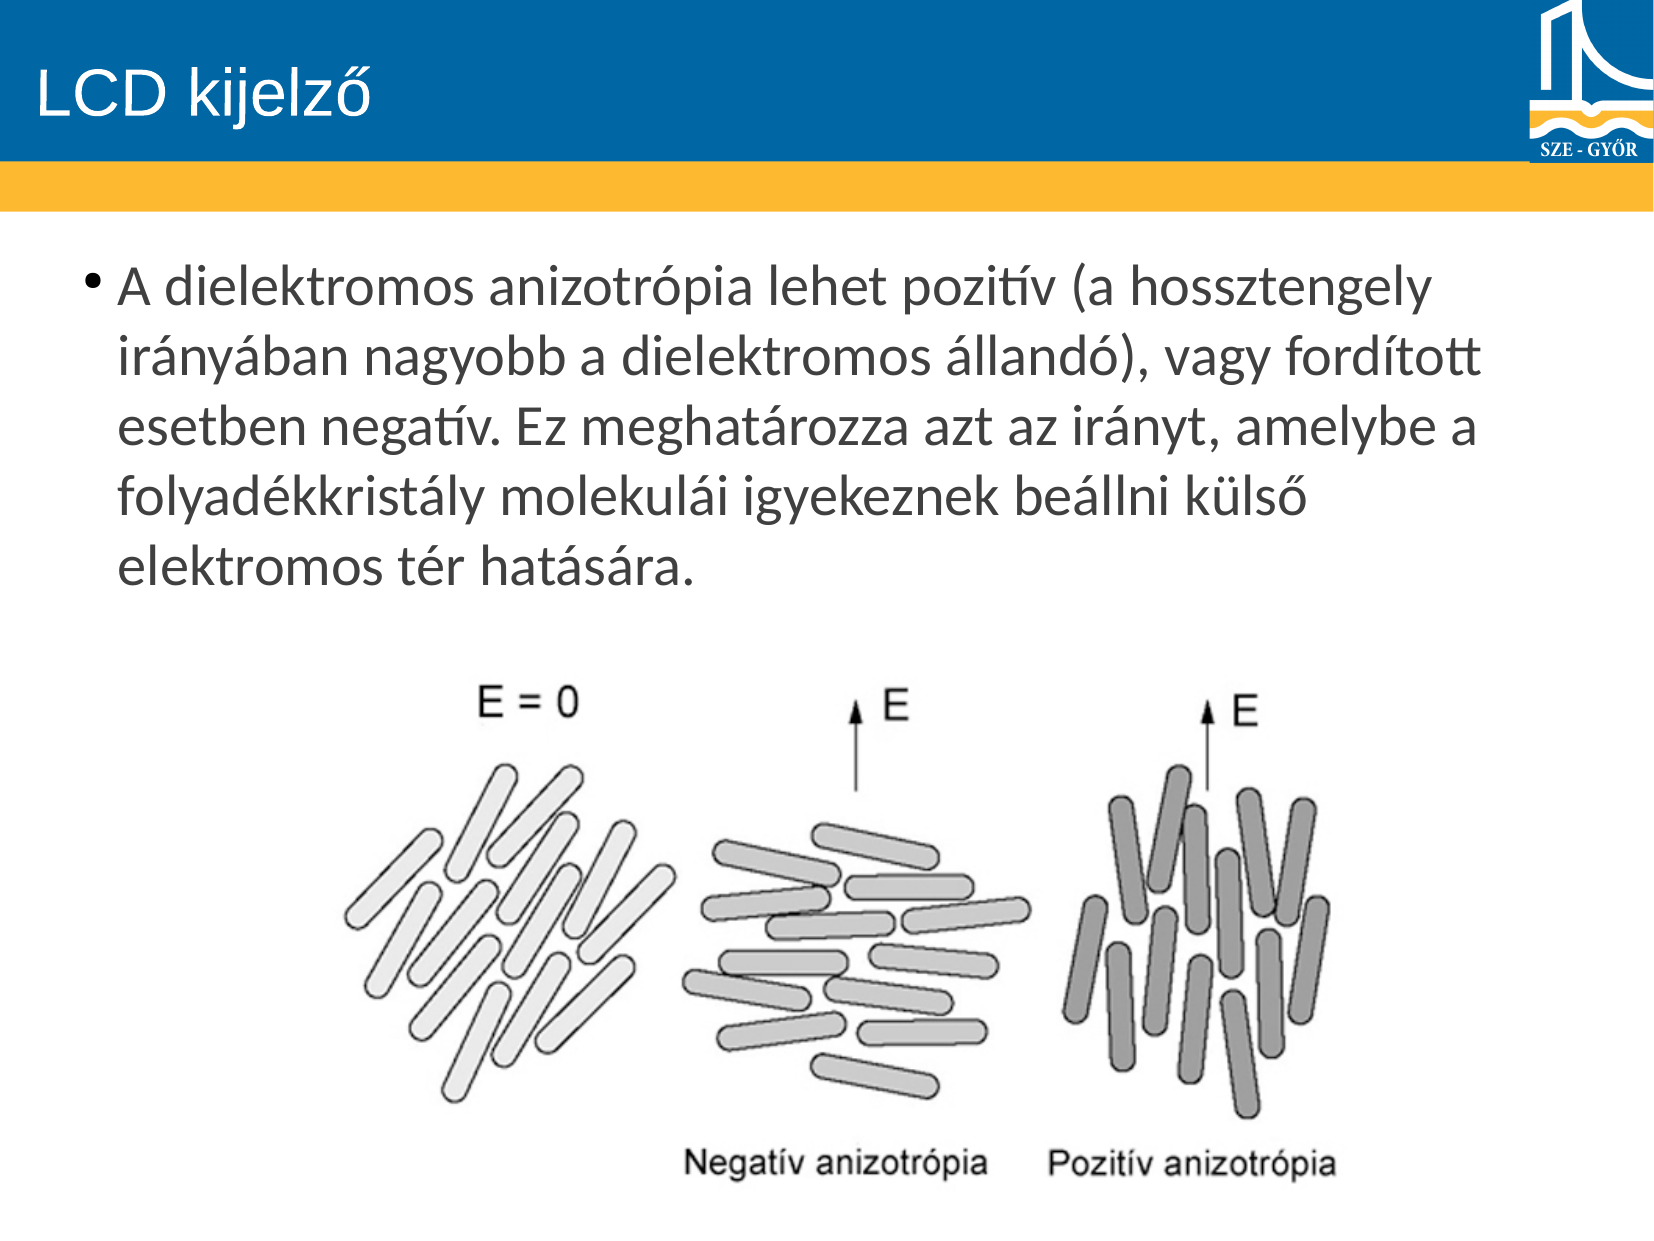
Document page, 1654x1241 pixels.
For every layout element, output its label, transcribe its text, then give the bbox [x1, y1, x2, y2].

picture [1529, 0, 1654, 163]
text_box LCD kijelző [34, 48, 1524, 144]
text_box A dielektromos anizotrópia lehet pozitív (a hossztengely irányában nagyobb a dielektromos állandó), vagy fordított esetben negatív. Ez meghatározza azt az irányt, amelybe a folyadékkristály molekulái igyekeznek beállni külső elektromos tér hatására. [82, 247, 1571, 1198]
picture [307, 664, 1373, 1198]
